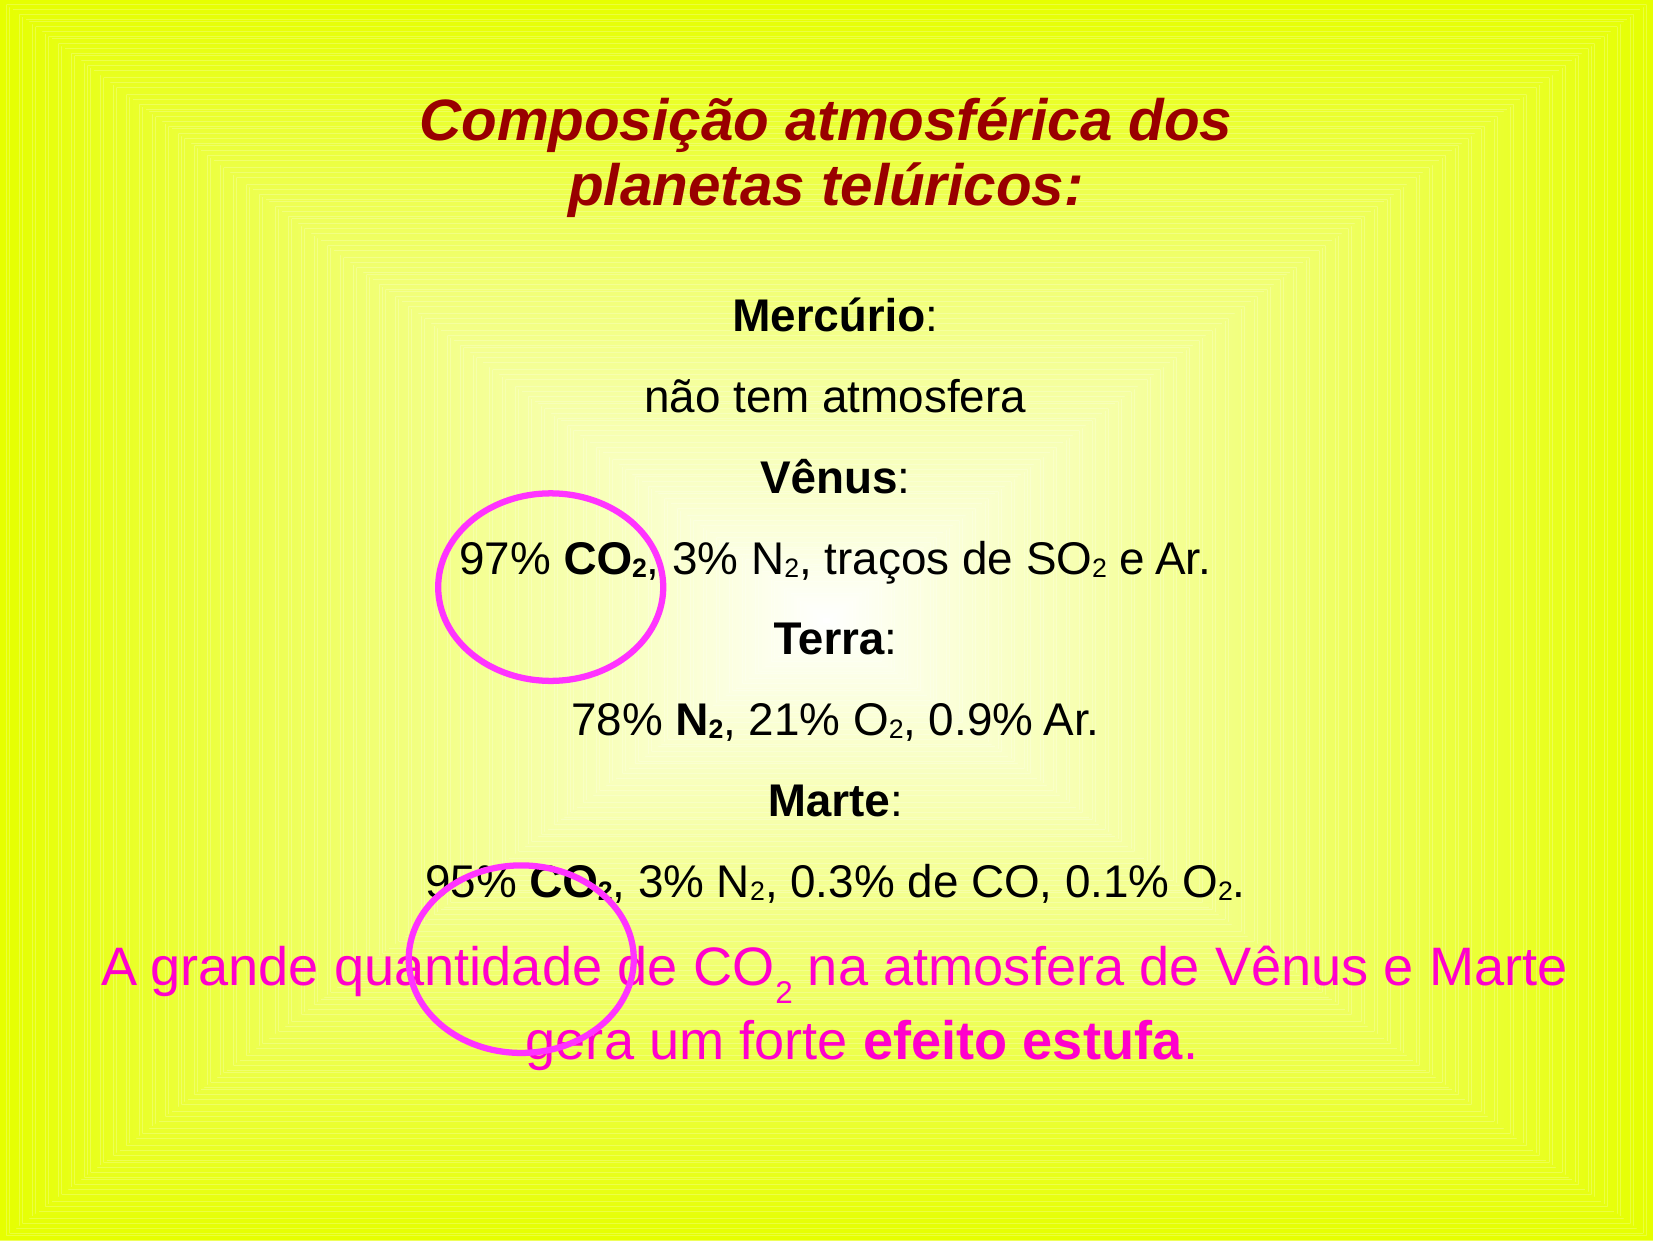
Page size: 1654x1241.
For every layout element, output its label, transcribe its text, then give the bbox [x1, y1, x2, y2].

title Composição atmosférica dos planetas telúricos: [82, 49, 1571, 257]
list Mercúrio: não tem atmosfera Vênus: 97% CO2, 3% N2, traços de SO2 e Ar. Terra: 78% N2, 21% O2, 0.9% Ar. Marte: 95% CO2, 3% N2, 0.3% de CO, 0.1% O2. A grande quantidade de CO2 na atmosfera de Vênus e Marte gera um forte efeito estufa. [82, 290, 1571, 1187]
